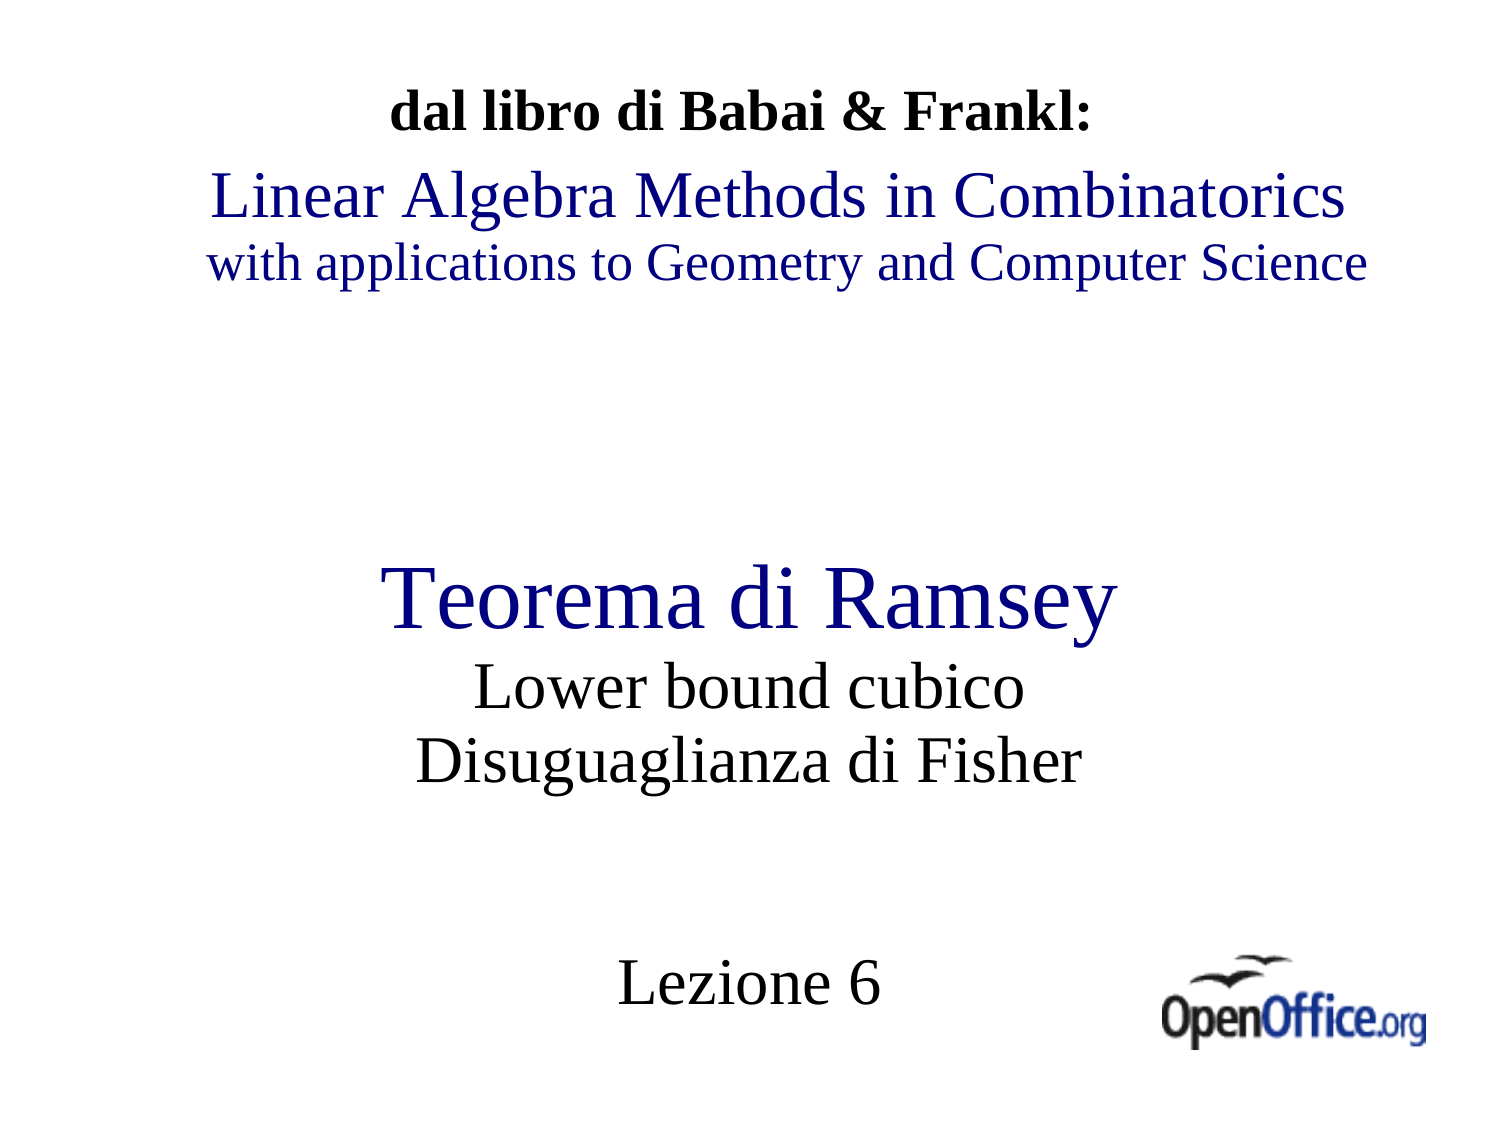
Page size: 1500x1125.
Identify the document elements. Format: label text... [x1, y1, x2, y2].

title Linear Algebra Methods in Combinatorics with applications to Geometry and Computer Science [112, 112, 1463, 338]
title Teorema di Ramsey Lower bound cubico Disuguaglianza di Fisher [112, 412, 1388, 932]
subtitle Lezione 6 [187, 937, 1238, 1088]
picture [1162, 953, 1426, 1051]
text_box dal libro di Babai & Frankl: [374, 64, 1110, 112]
